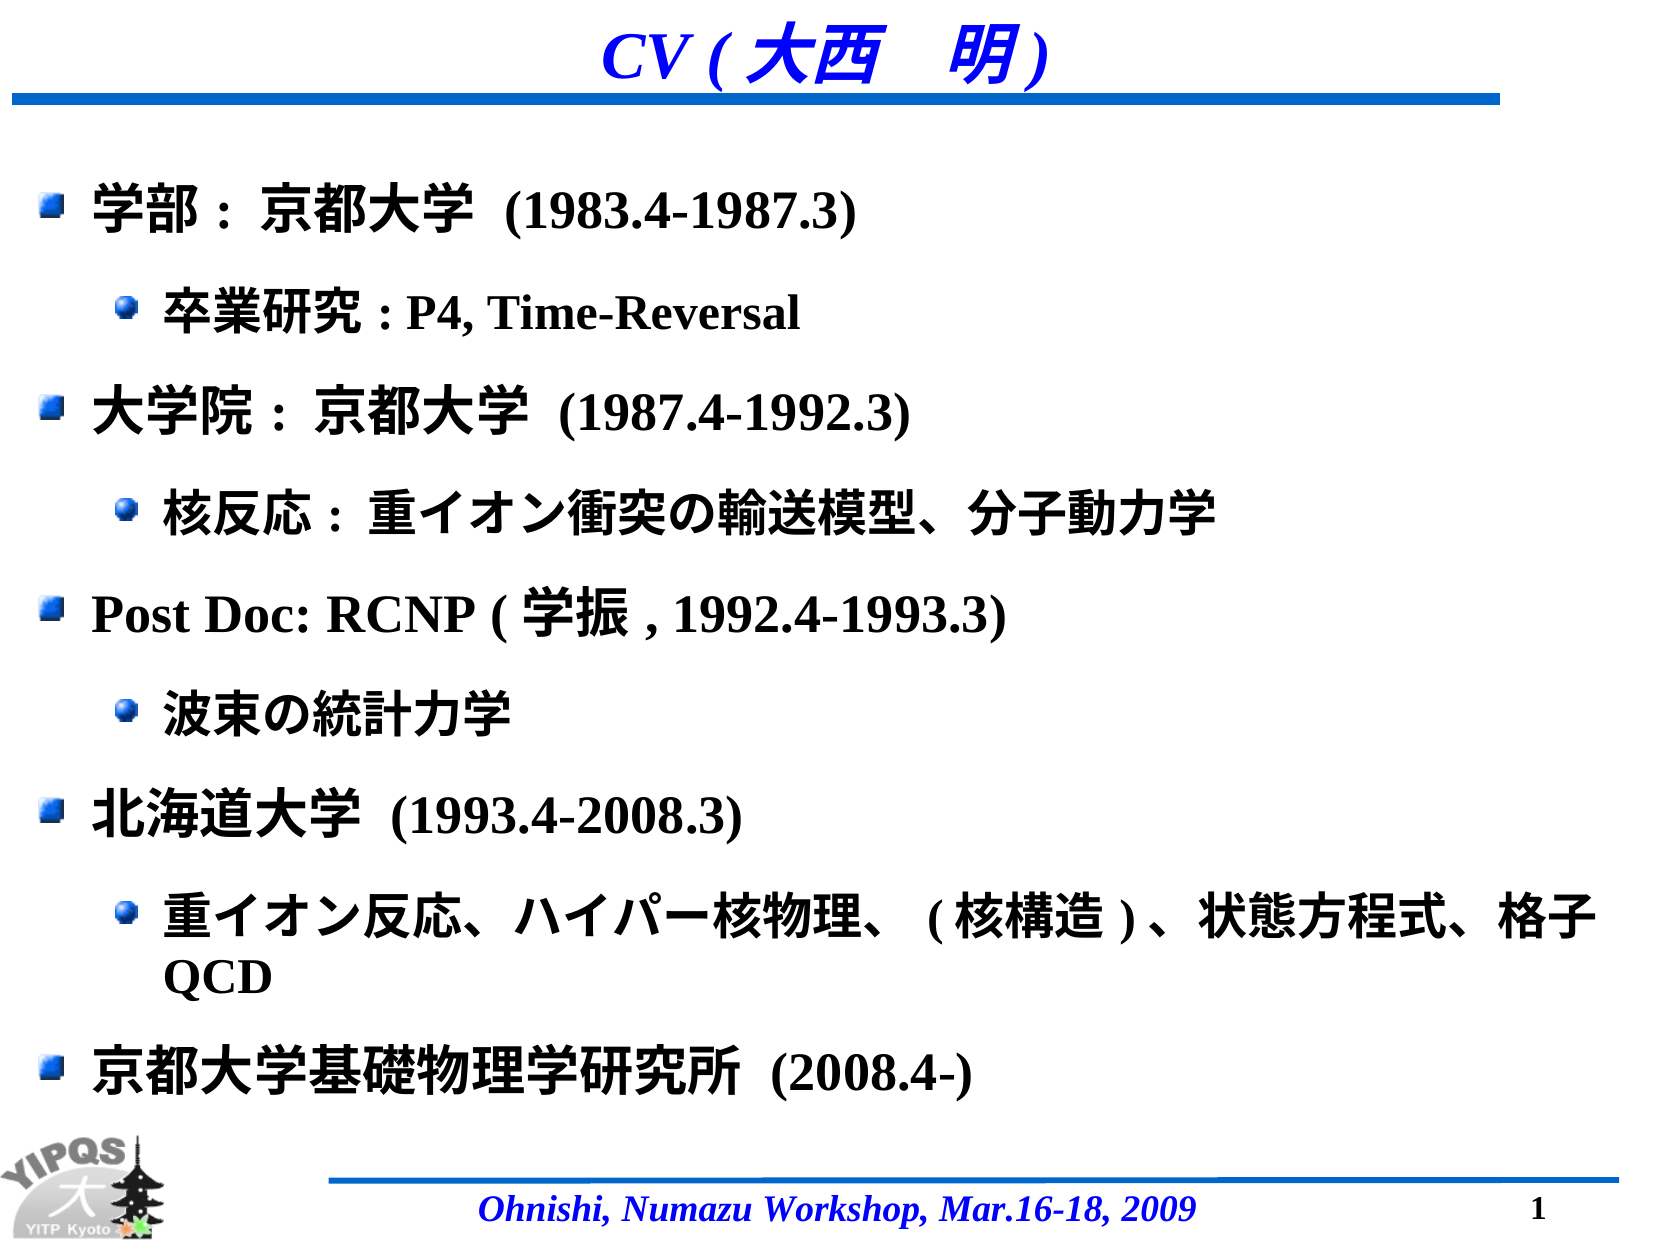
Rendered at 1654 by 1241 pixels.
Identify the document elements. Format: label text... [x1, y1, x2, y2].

list 学部: 京都大学 (1983.4-1987.3) 卒業研究: P4, Time-Reversal 大学院: 京都大学 (1987.4-1992.3) 核反応: 重イオン衝突の輸送模型、分子動力学 Post Doc: RCNP (学振, 1992.4-1993.3) 波束の統計力学 北海道大学 (1993.4-2008.3) 重イオン反応、ハイパー核物理、(核構造)、状態方程式、格子QCD 京都大学基礎物理学研究所 (2008.4-) [20, 165, 1621, 1137]
picture [0, 1128, 165, 1241]
title CV (大西 明) [0, 0, 1654, 99]
